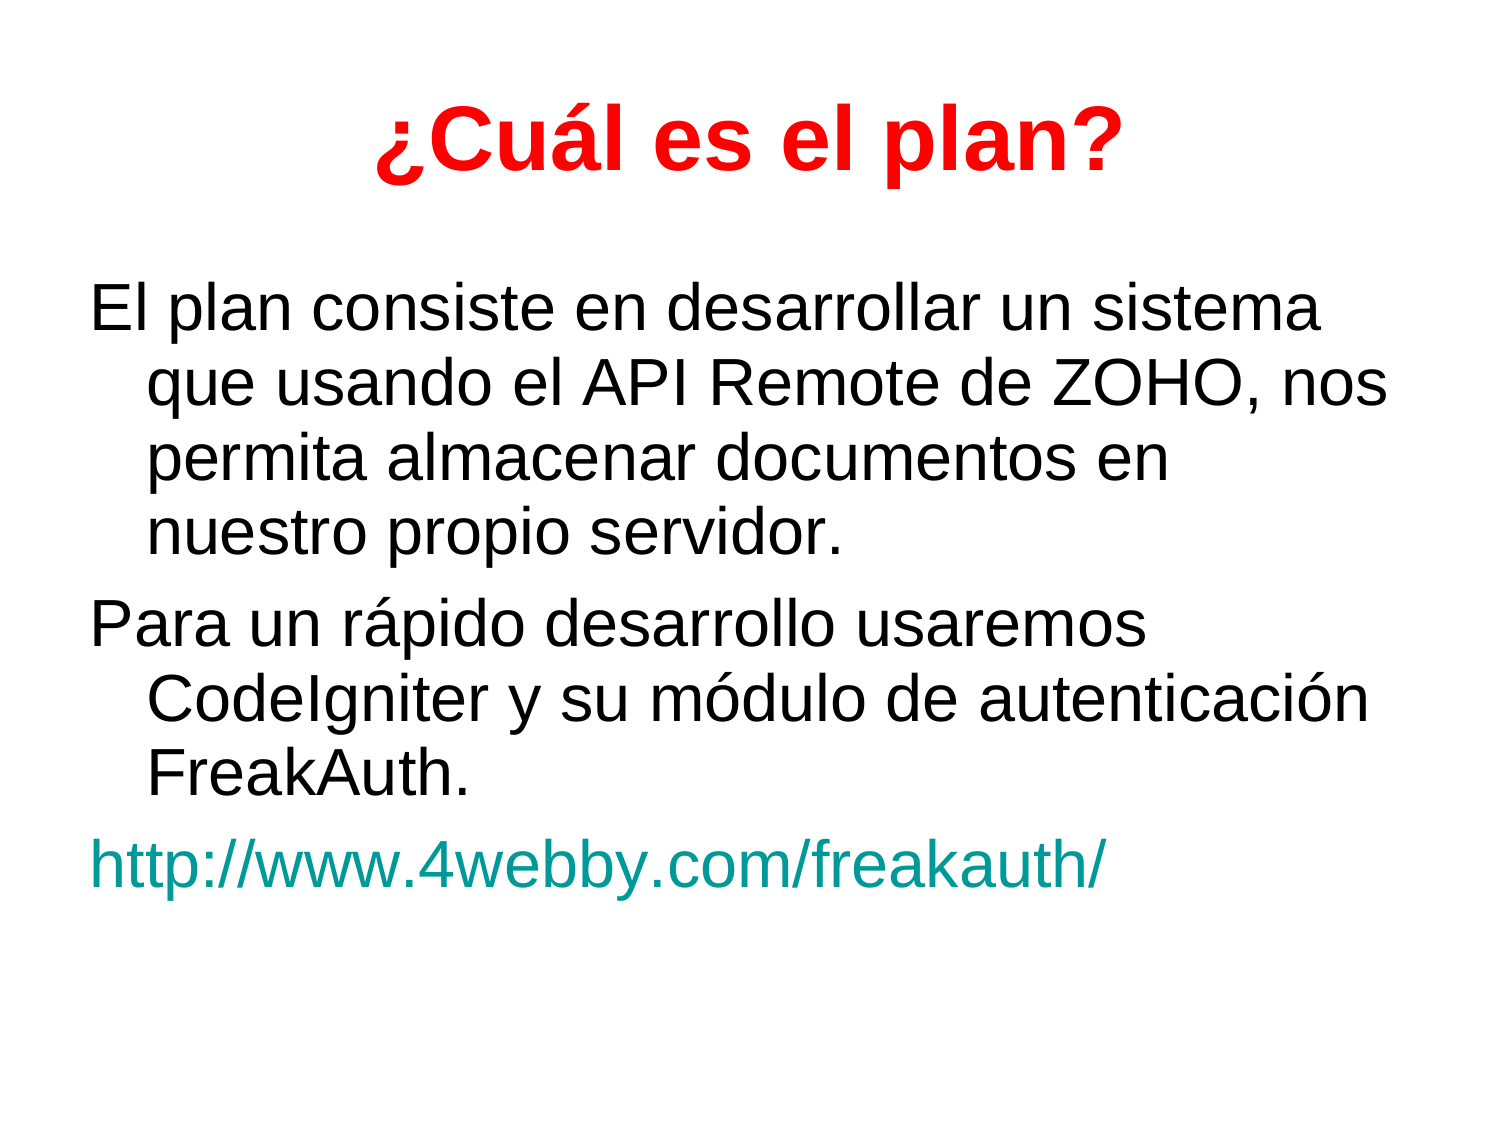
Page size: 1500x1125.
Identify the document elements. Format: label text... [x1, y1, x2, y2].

title ¿Cuál es el plan? [75, 45, 1426, 233]
list El plan consiste en desarrollar un sistema que usando el API Remote de ZOHO, nos permita almacenar documentos en nuestro propio servidor. Para un rápido desarrollo usaremos CodeIgniter y su módulo de autenticación FreakAuth. http://www.4webby.com/freakauth/ [75, 262, 1426, 1006]
